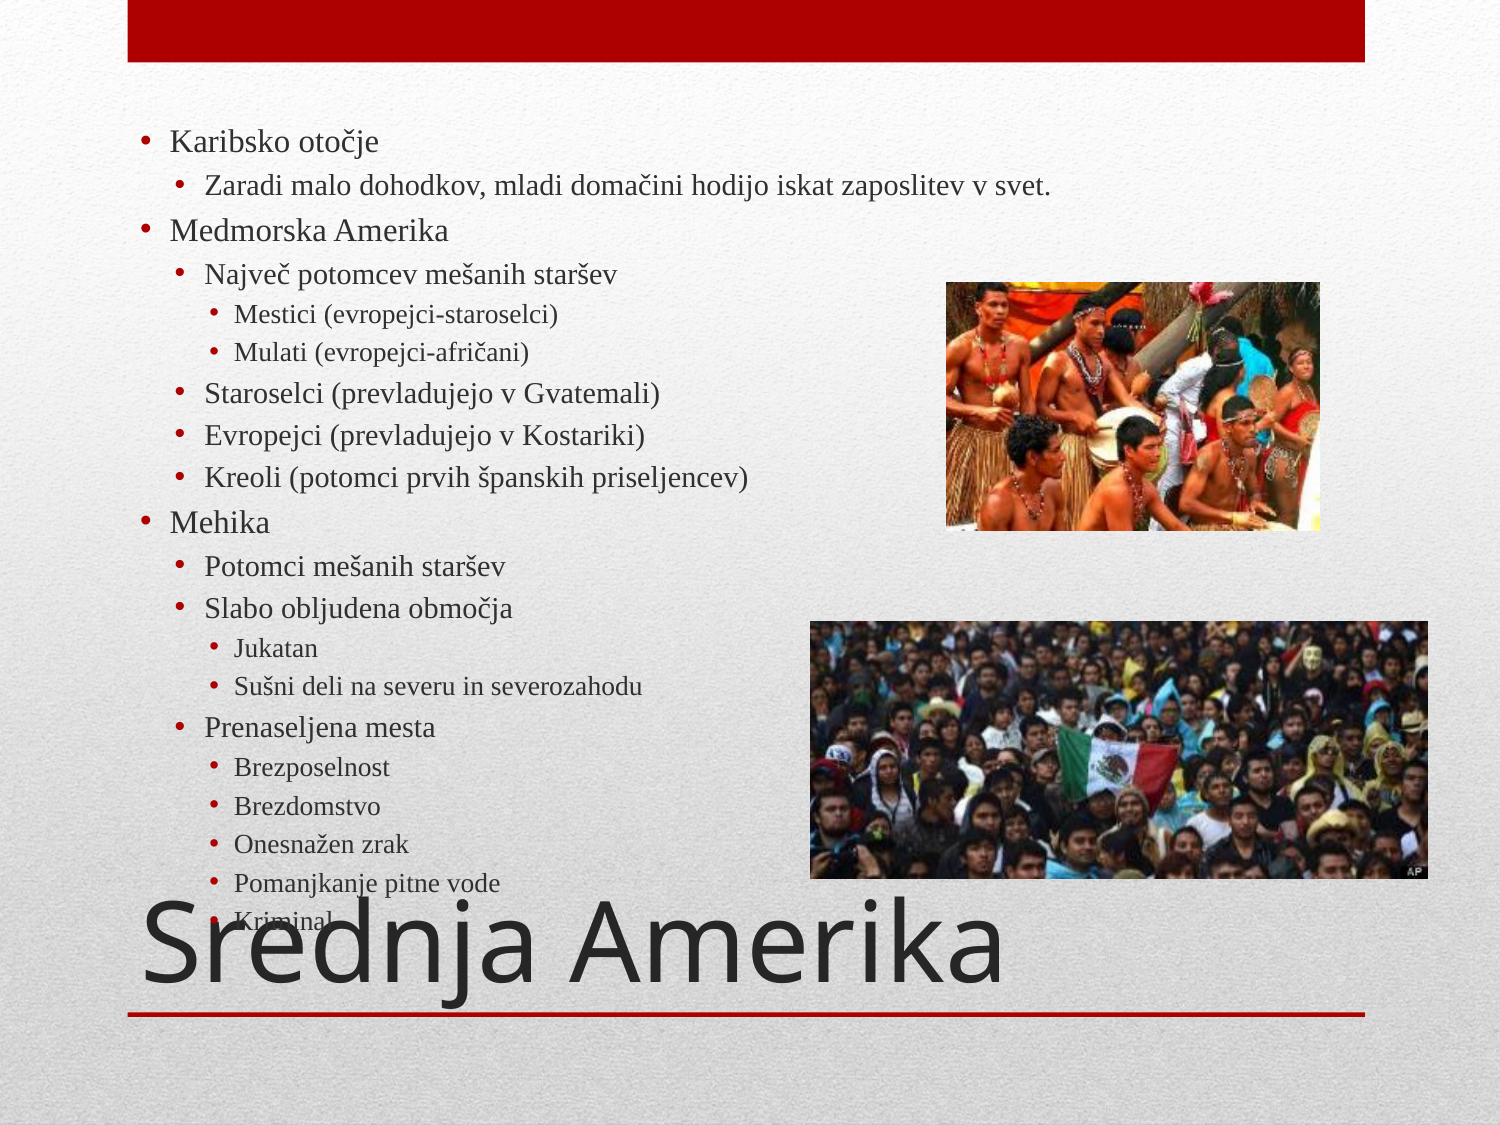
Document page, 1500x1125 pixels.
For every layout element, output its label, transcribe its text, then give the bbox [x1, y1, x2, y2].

title Srednja Amerika [125, 948, 1238, 1013]
picture [0, 0, 1500, 1125]
list Karibsko otočje Zaradi malo dohodkov, mladi domačini hodijo iskat zaposlitev v svet. Medmorska Amerika Največ potomcev mešanih staršev Mestici (evropejci-staroselci) Mulati (evropejci-afričani) Staroselci (prevladujejo v Gvatemali) Evropejci (prevladujejo v Kostariki) Kreoli (potomci prvih španskih priseljencev) Mehika Potomci mešanih staršev Slabo obljudena območja Jukatan Sušni deli na severu in severozahodu Prenaseljena mesta Brezposelnost Brezdomstvo Onesnažen zrak Pomanjkanje pitne vode Kriminal [125, 112, 1363, 948]
